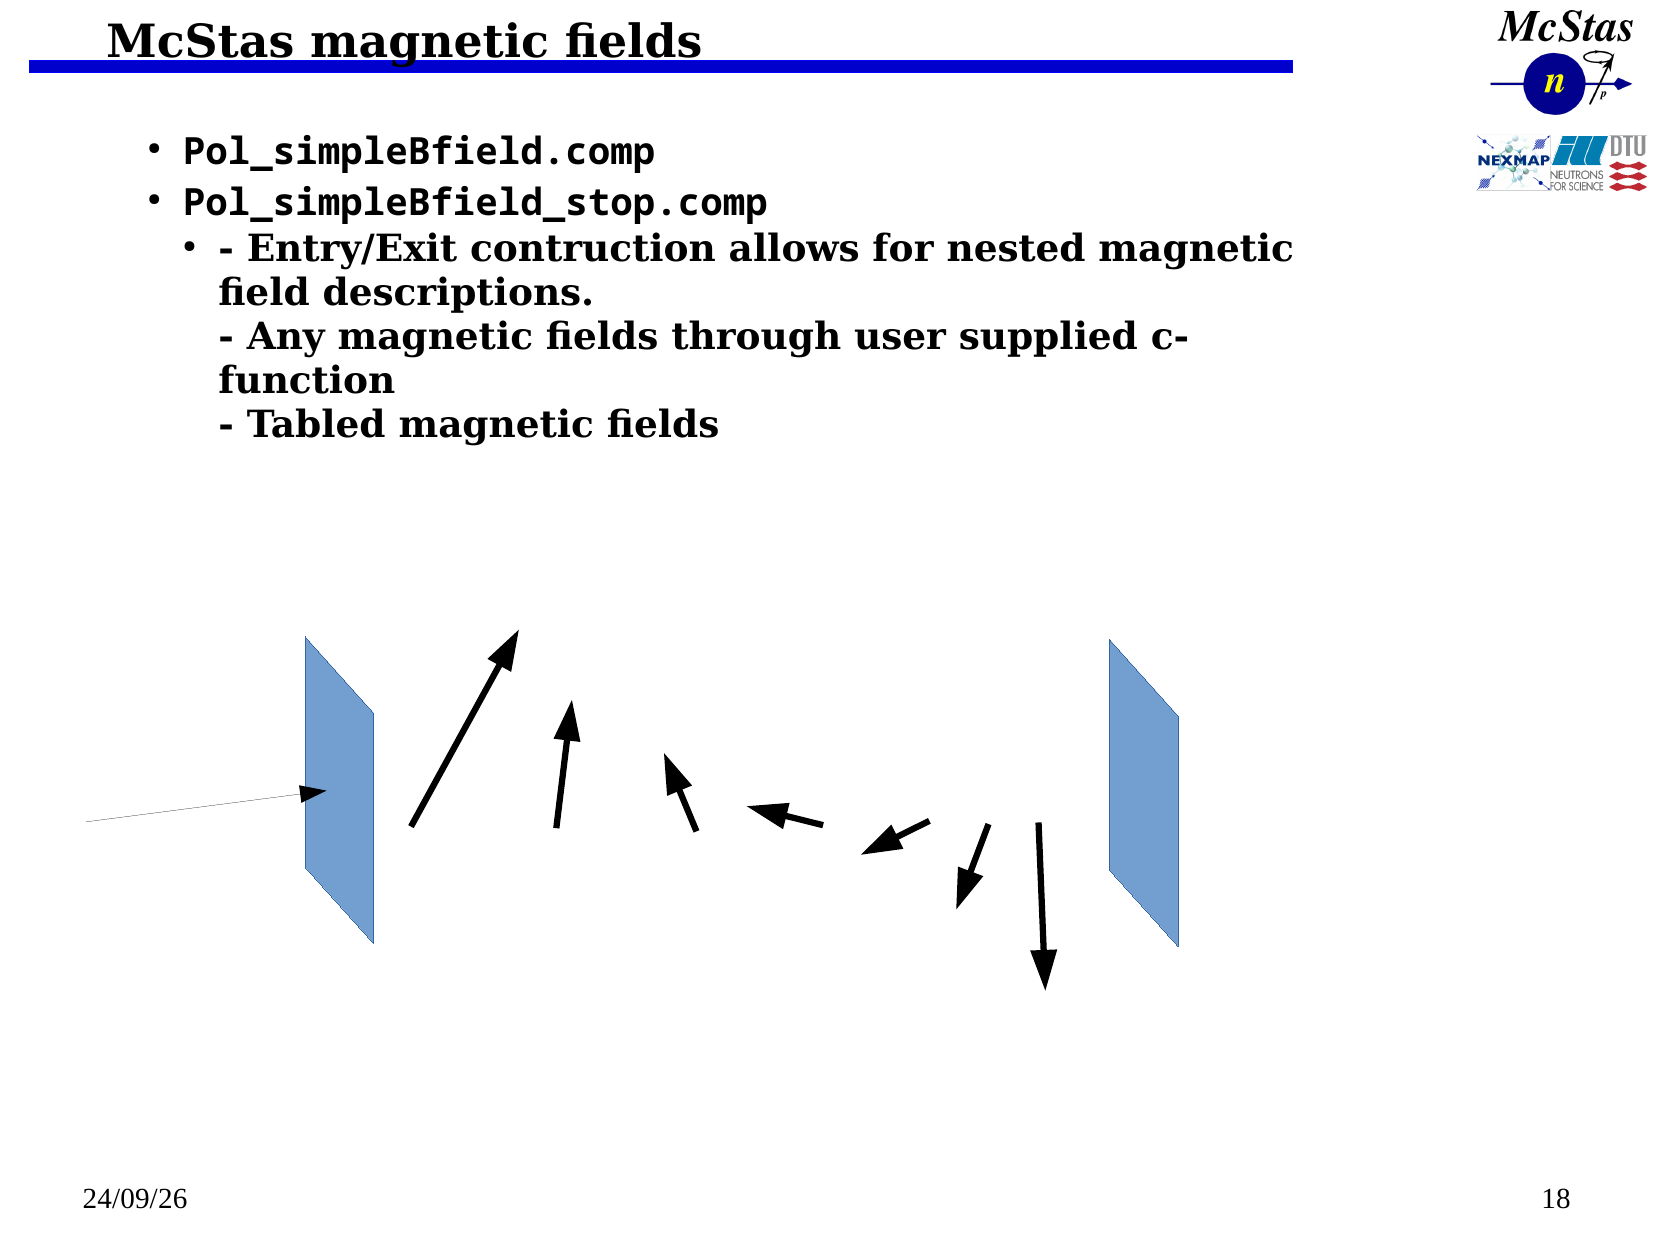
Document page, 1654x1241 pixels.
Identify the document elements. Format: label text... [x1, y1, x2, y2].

title McStas magnetic fields [106, 11, 1489, 71]
picture [1476, 10, 1647, 191]
text_box Pol_simpleBfield.comp Pol_simpleBfield_stop.comp - Entry/Exit contruction allows for nested magnetic field descriptions. - Any magnetic fields through user supplied c-function - Tabled magnetic fields [132, 116, 1315, 454]
text_box [1109, 639, 1179, 947]
text_box [305, 636, 374, 944]
